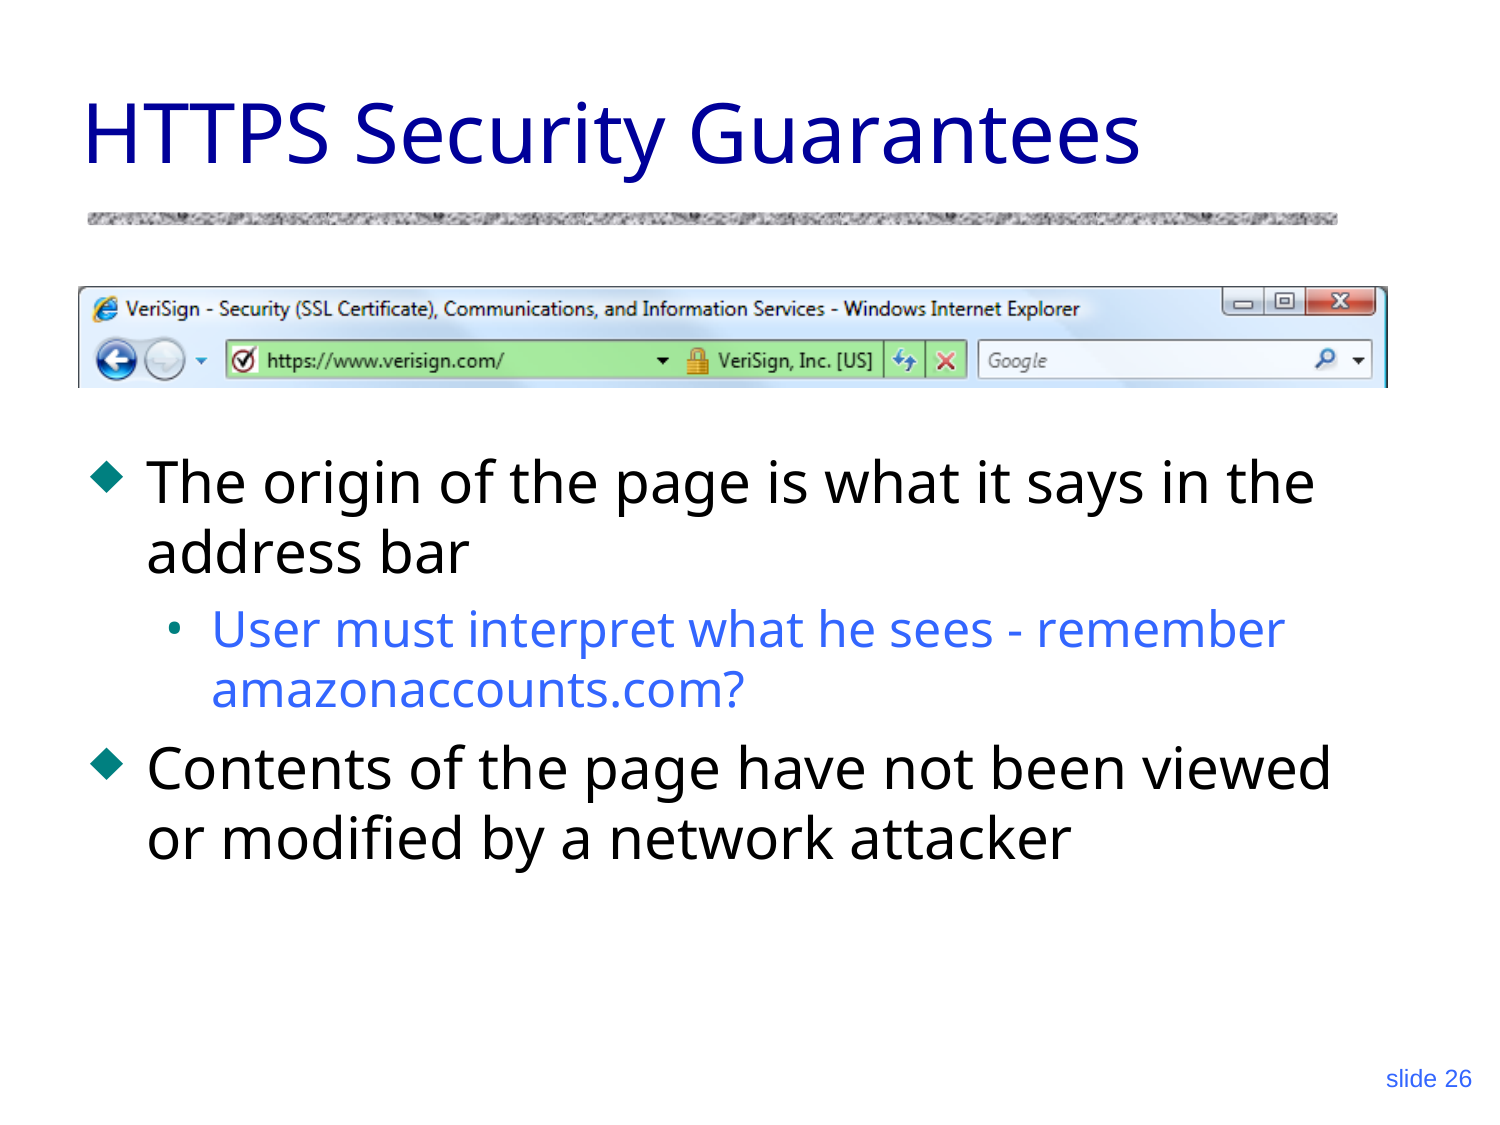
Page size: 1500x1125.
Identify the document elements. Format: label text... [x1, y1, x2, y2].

title HTTPS Security Guarantees [66, 37, 1342, 188]
picture [78, 286, 1388, 388]
text_box slide <number> [1174, 1025, 1488, 1101]
list The origin of the page is what it says in the address bar User must interpret what he sees - remember amazonaccounts.com? Contents of the page have not been viewed or modified by a network attacker [74, 437, 1417, 994]
picture [87, 212, 1338, 226]
